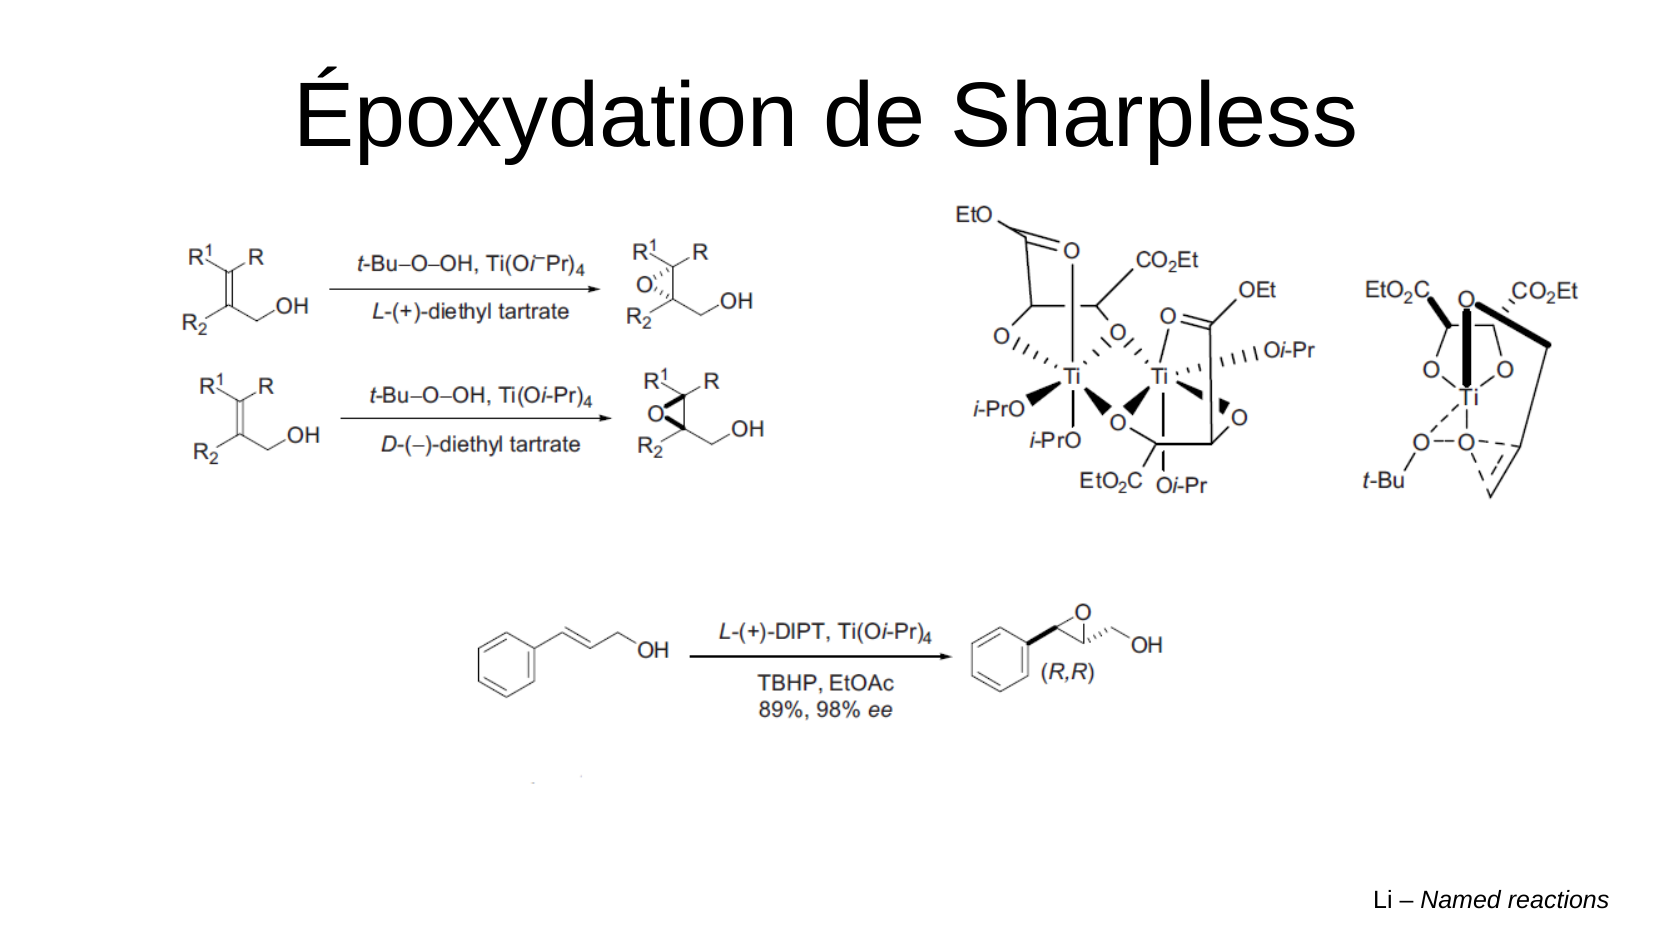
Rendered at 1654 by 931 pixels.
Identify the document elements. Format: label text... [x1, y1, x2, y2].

title Époxydation de Sharpless [82, 37, 1571, 193]
picture [913, 177, 1619, 532]
picture [168, 231, 780, 473]
picture [448, 566, 1171, 819]
text_box Li – Named reactions [1358, 878, 1654, 922]
